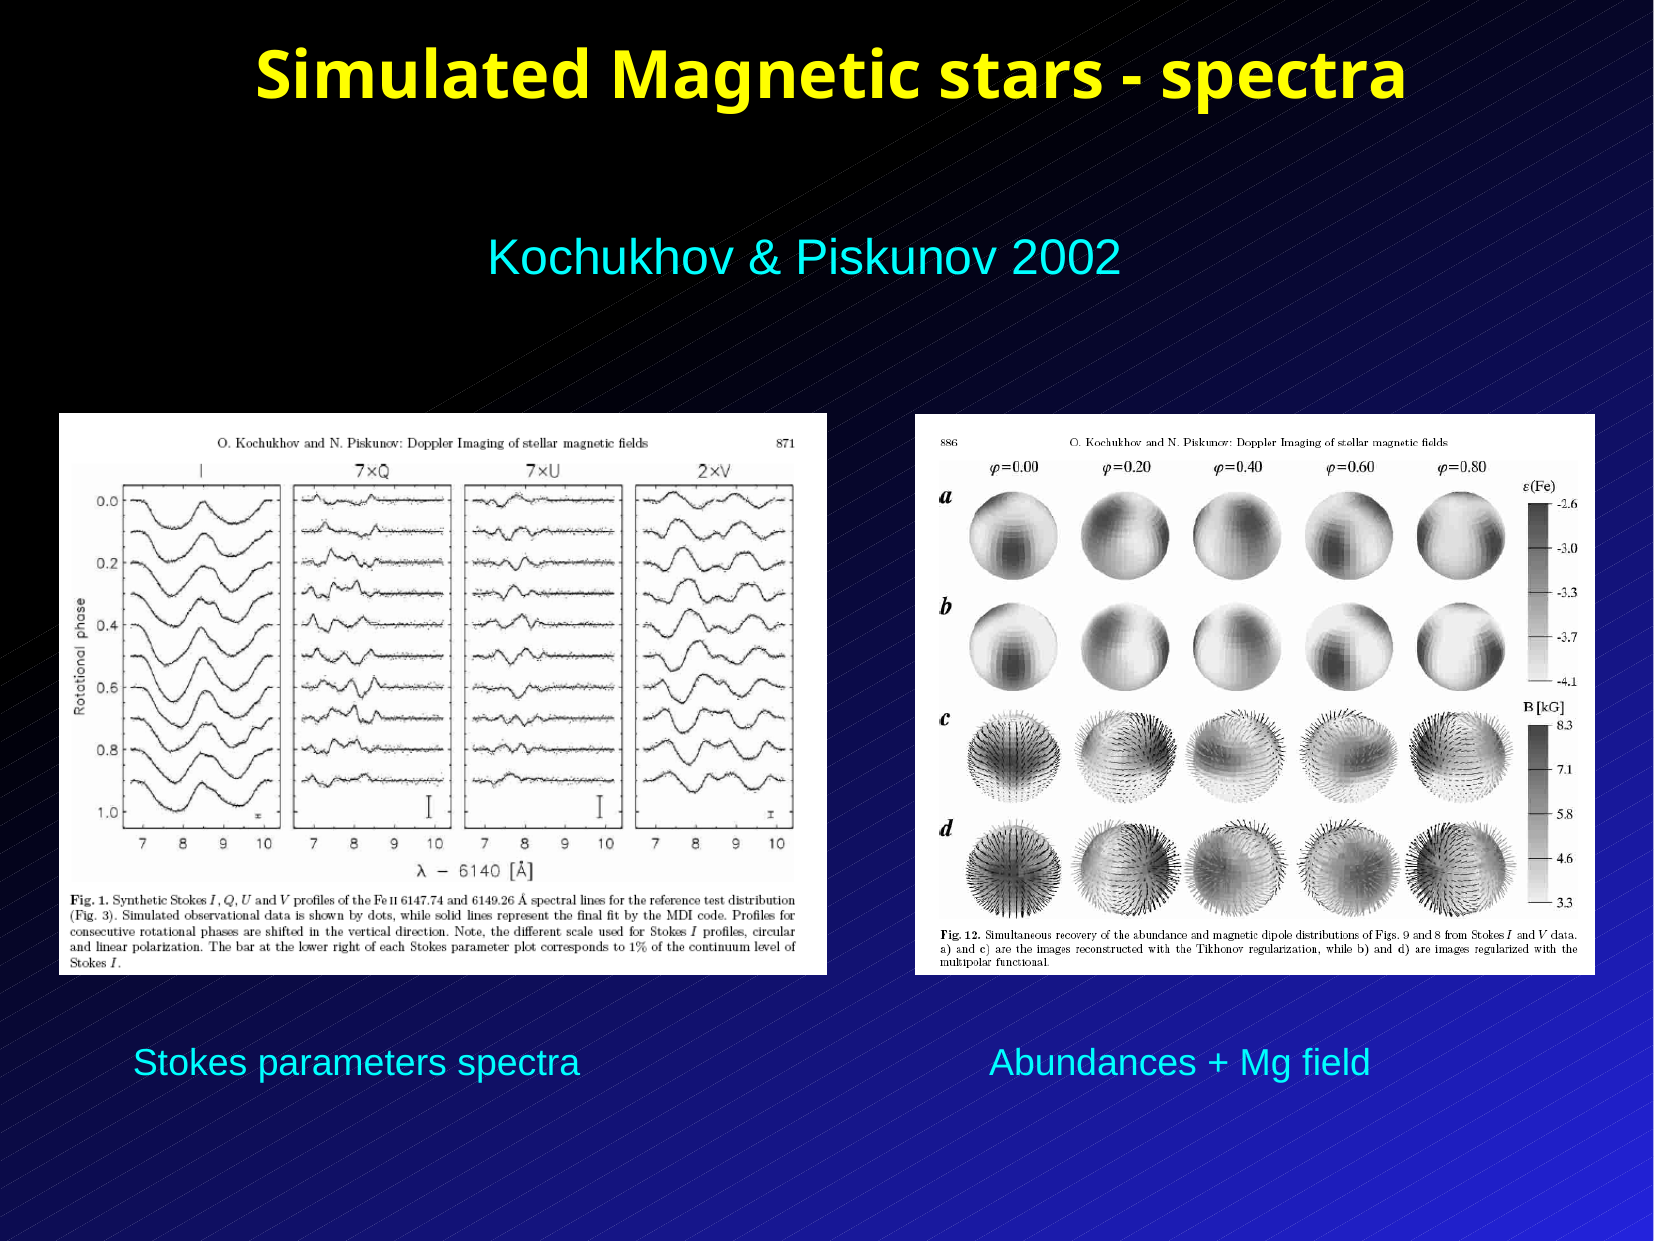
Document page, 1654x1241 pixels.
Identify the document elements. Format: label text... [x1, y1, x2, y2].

picture [915, 414, 1595, 975]
title Simulated Magnetic stars - spectra [88, 27, 1577, 119]
text_box Stokes parameters spectra [118, 1034, 768, 1093]
picture [59, 413, 827, 975]
text_box Kochukhov & Piskunov 2002 [472, 222, 1216, 296]
text_box Abundances + Mg field [974, 1034, 1477, 1093]
